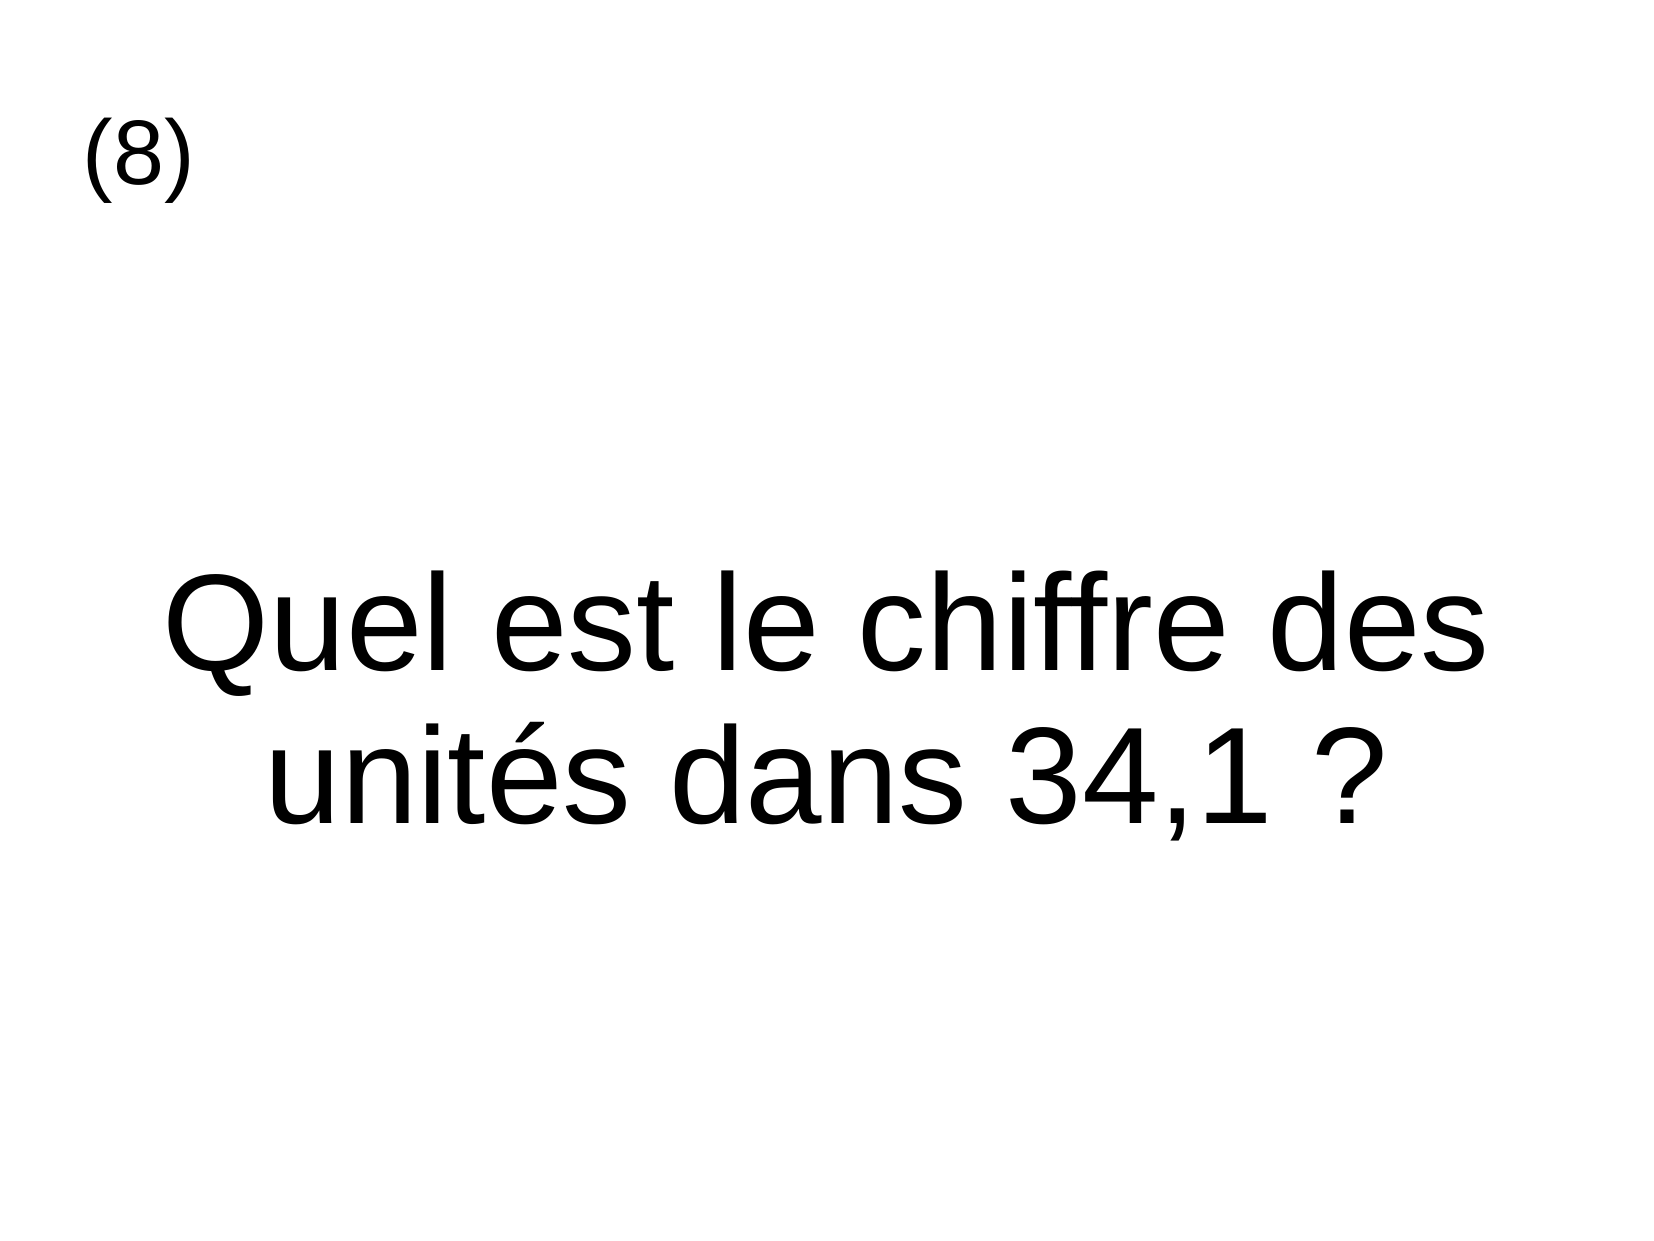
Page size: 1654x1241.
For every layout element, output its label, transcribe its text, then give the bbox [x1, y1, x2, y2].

title (8) [82, 56, 1571, 250]
subtitle Quel est le chiffre des unités dans 34,1 ? [82, 297, 1571, 1102]
